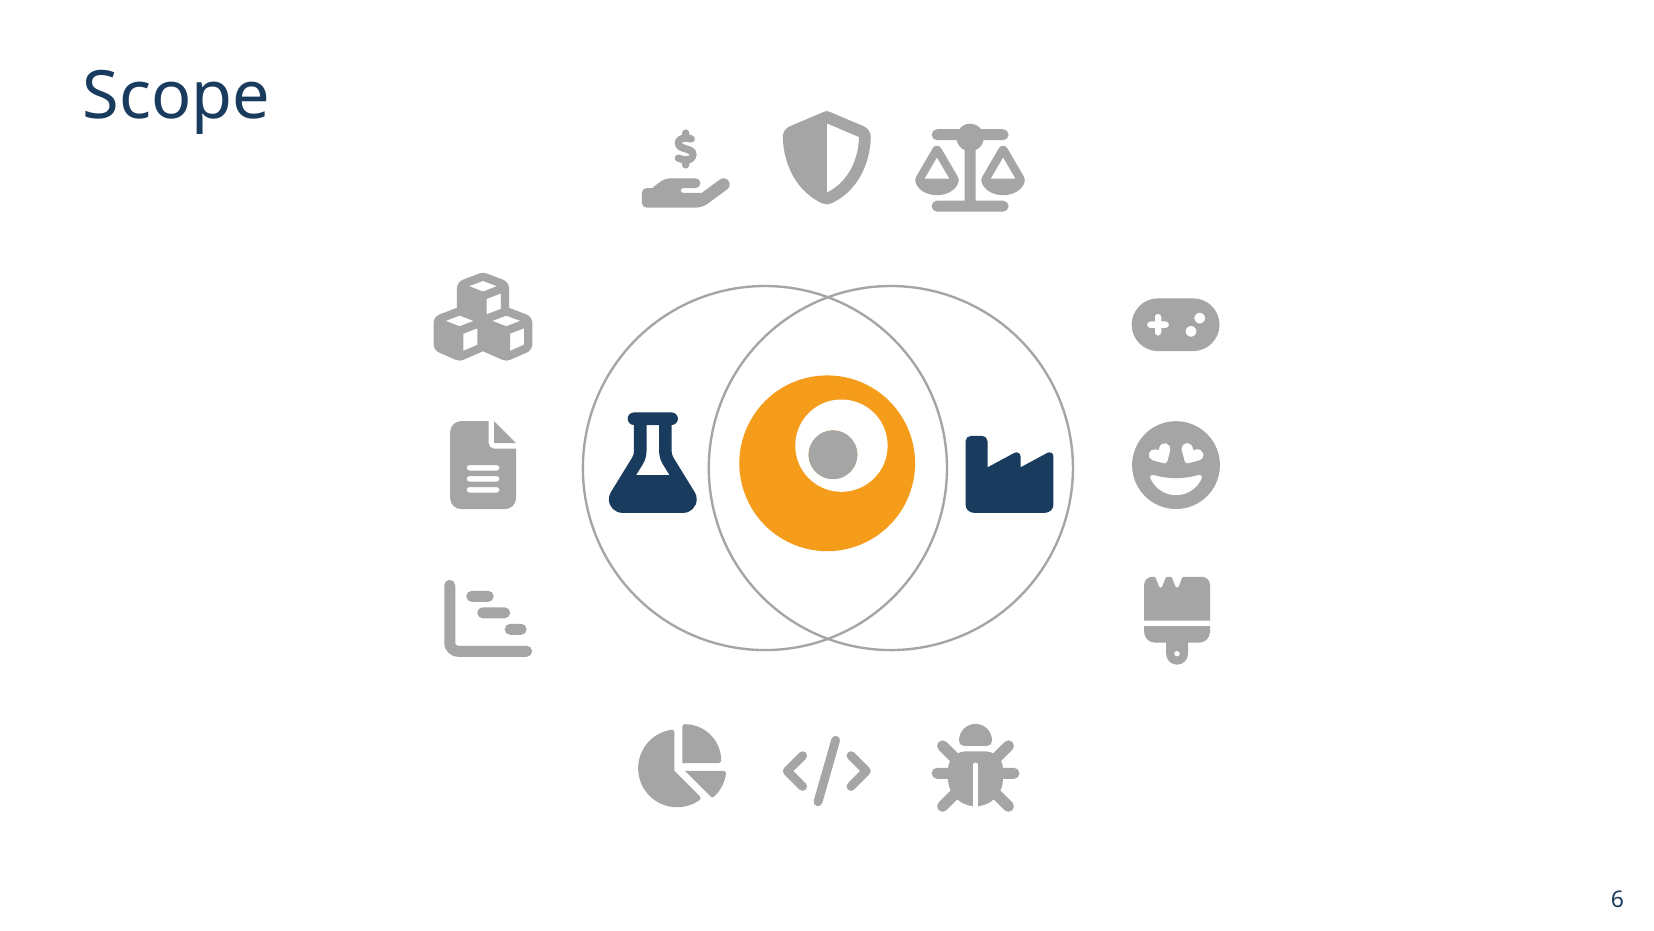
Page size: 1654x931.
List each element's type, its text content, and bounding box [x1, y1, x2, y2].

text_box [782, 751, 808, 791]
text_box [450, 421, 517, 510]
text_box [846, 751, 871, 791]
text_box [813, 736, 840, 807]
text_box [1144, 626, 1211, 665]
text_box [504, 623, 527, 635]
text_box [931, 148, 1009, 212]
text_box [931, 740, 1020, 812]
text_box [1132, 421, 1220, 510]
text_box [444, 579, 533, 657]
text_box [783, 148, 870, 205]
text_box [641, 178, 730, 208]
text_box [915, 148, 959, 196]
text_box [477, 607, 511, 619]
text_box [739, 375, 916, 552]
text_box [674, 148, 697, 169]
text_box [965, 435, 1054, 513]
title Scope [82, 37, 1571, 148]
text_box [466, 590, 494, 602]
text_box [494, 421, 517, 444]
text_box [1131, 298, 1220, 352]
text_box [433, 272, 533, 361]
text_box [1144, 576, 1211, 621]
text_box [959, 723, 993, 746]
text_box [981, 148, 1025, 196]
text_box [684, 770, 727, 798]
text_box [638, 729, 701, 808]
text_box [608, 412, 697, 513]
text_box [682, 724, 722, 764]
